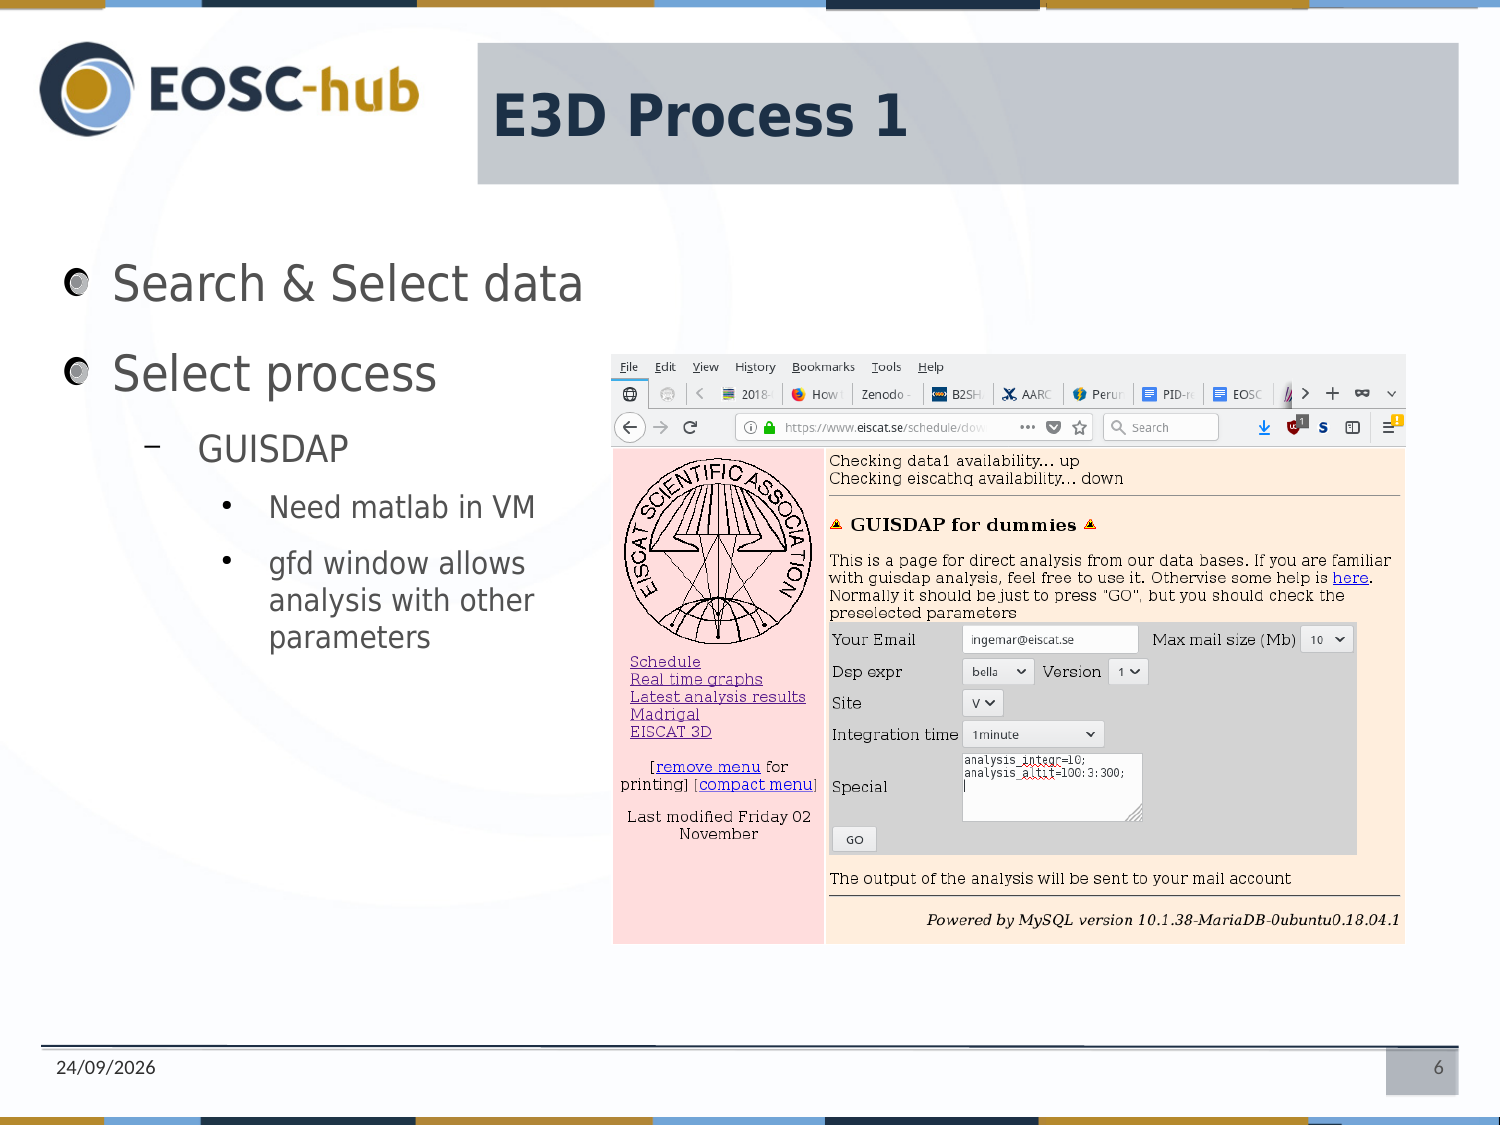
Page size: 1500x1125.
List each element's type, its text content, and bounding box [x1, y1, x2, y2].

slide_number <number> [1074, 1046, 1459, 1094]
list Search & Select data Select process GUISDAP Need matlab in VM gfd window allows analysis with other parameters [41, 244, 650, 1041]
list E3D Process 1 [477, 42, 1459, 185]
picture [0, 0, 1500, 1125]
slide_number 09/05/2019 [41, 1046, 392, 1094]
